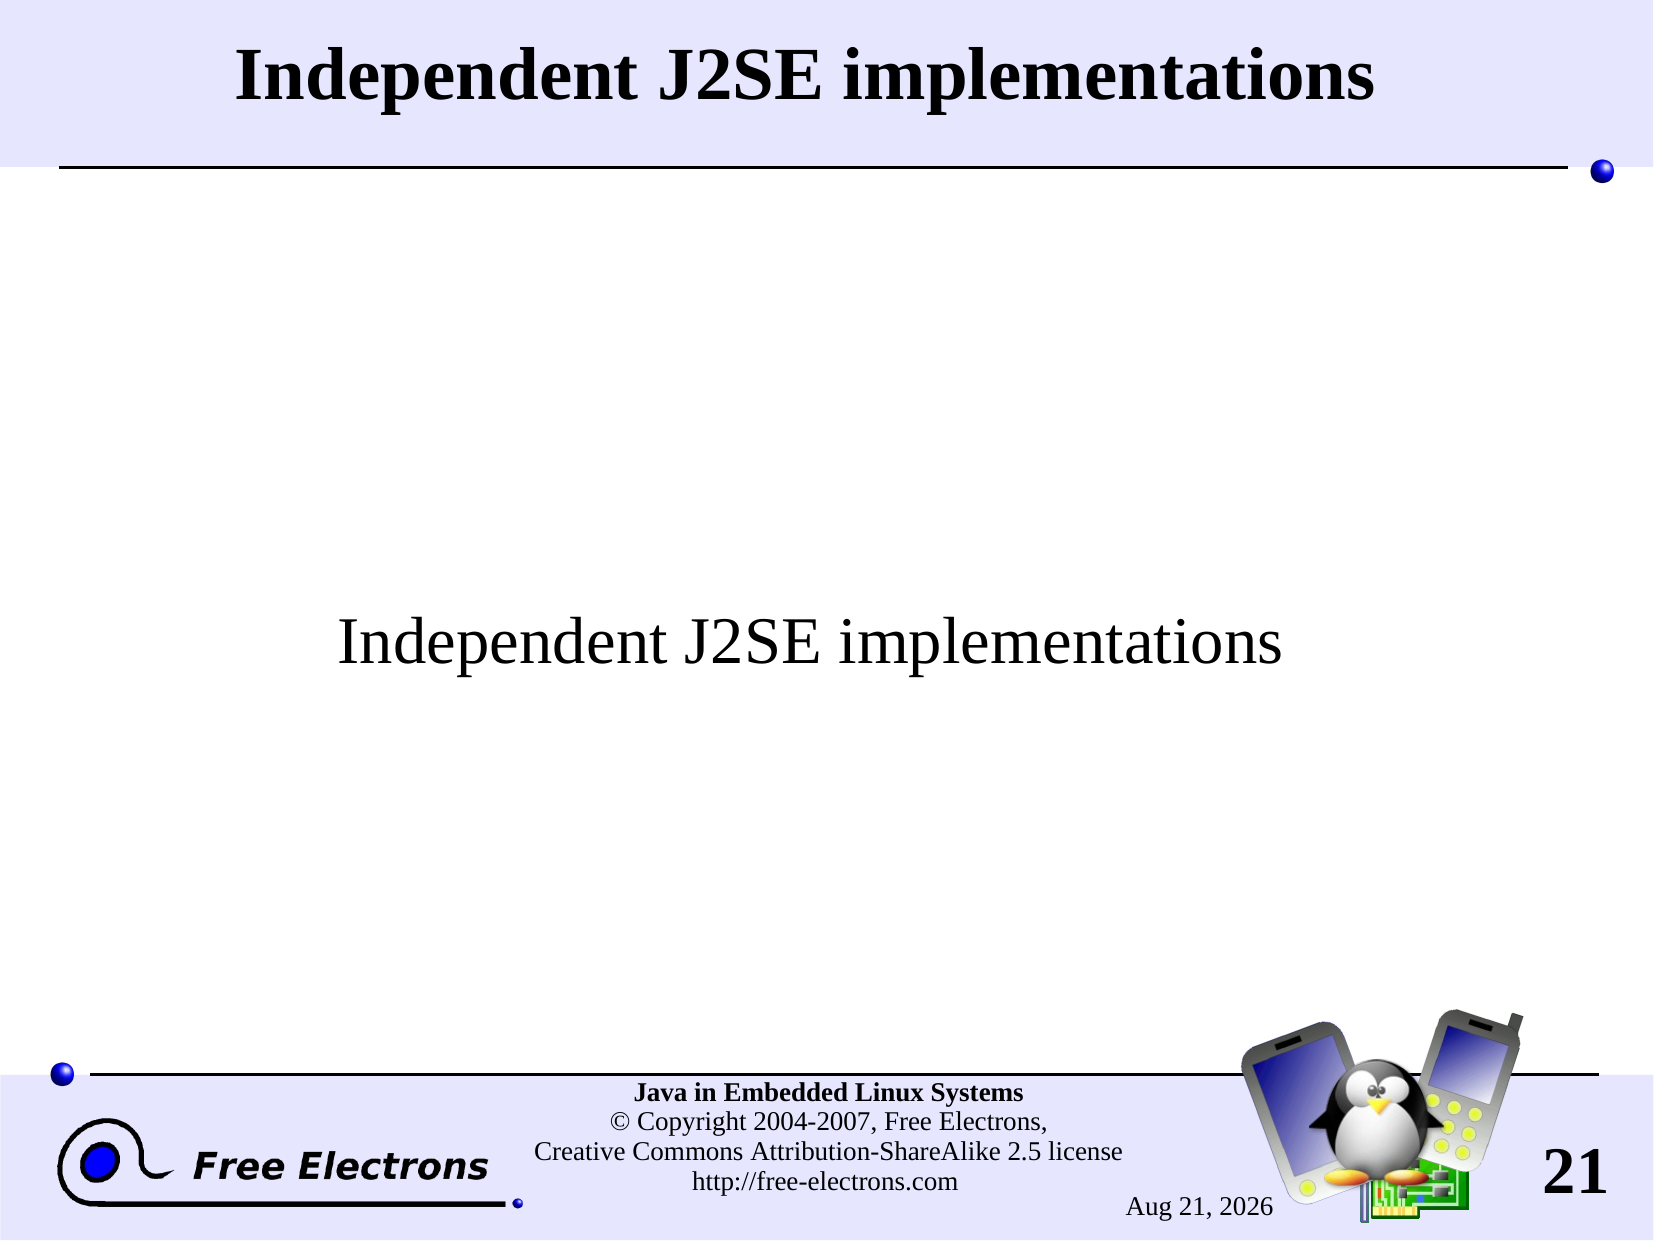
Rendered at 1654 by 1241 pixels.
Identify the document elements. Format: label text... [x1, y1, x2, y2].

picture [50, 1107, 527, 1216]
subtitle Independent J2SE implementations [105, 216, 1518, 1066]
picture [1231, 1007, 1538, 1241]
title Independent J2SE implementations [60, 25, 1551, 124]
